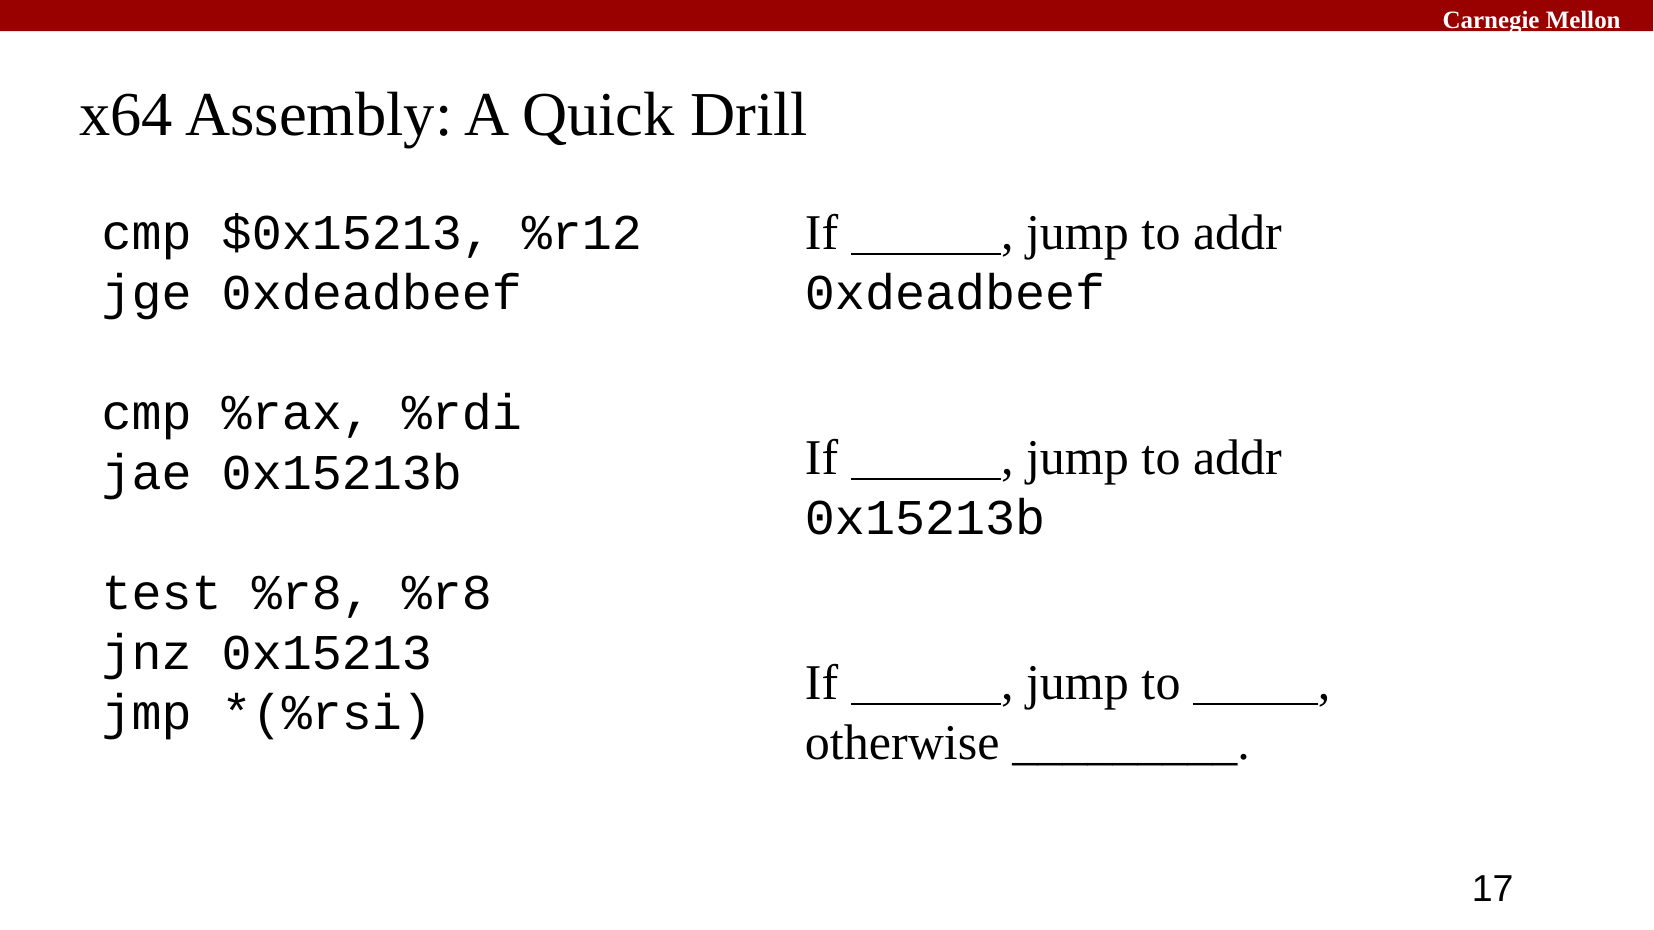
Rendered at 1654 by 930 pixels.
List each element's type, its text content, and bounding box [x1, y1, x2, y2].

title x64 Assembly: A Quick Drill [64, 16, 1437, 205]
list cmp $0x15213, %r12 jge 0xdeadbeef cmp %rax, %rdi jae 0x15213b test %r8, %r8 jnz 0x15213 jmp *(%rsi) [71, 184, 780, 755]
text_box If , jump to addr 0xdeadbeef If , jump to addr 0x15213b If , jump to , otherwise _________. [789, 184, 1468, 785]
